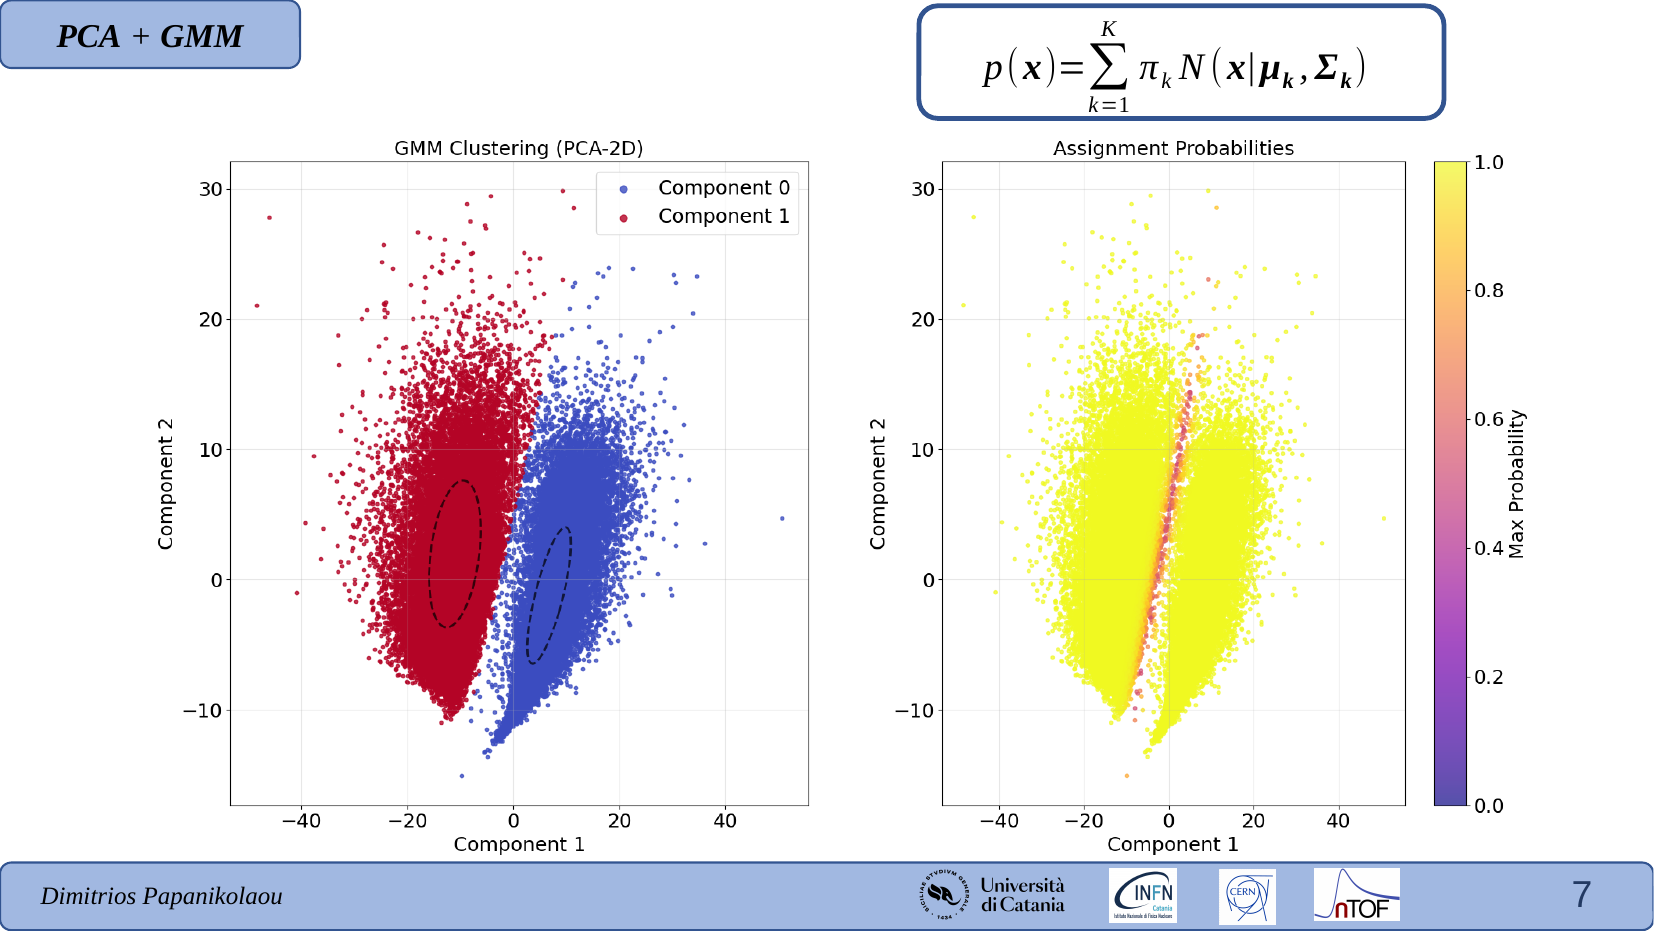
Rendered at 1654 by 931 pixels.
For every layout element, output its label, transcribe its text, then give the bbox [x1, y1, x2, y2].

picture [1219, 869, 1276, 925]
picture [96, 121, 1597, 931]
text_box Dimitrios Papanikolaou [11, 874, 312, 917]
text_box PCA + GMM [0, 0, 301, 69]
text_box [1086, 862, 1654, 931]
picture [1314, 868, 1400, 921]
chart [980, 16, 1368, 116]
text_box [0, 862, 898, 931]
picture [1109, 868, 1177, 923]
